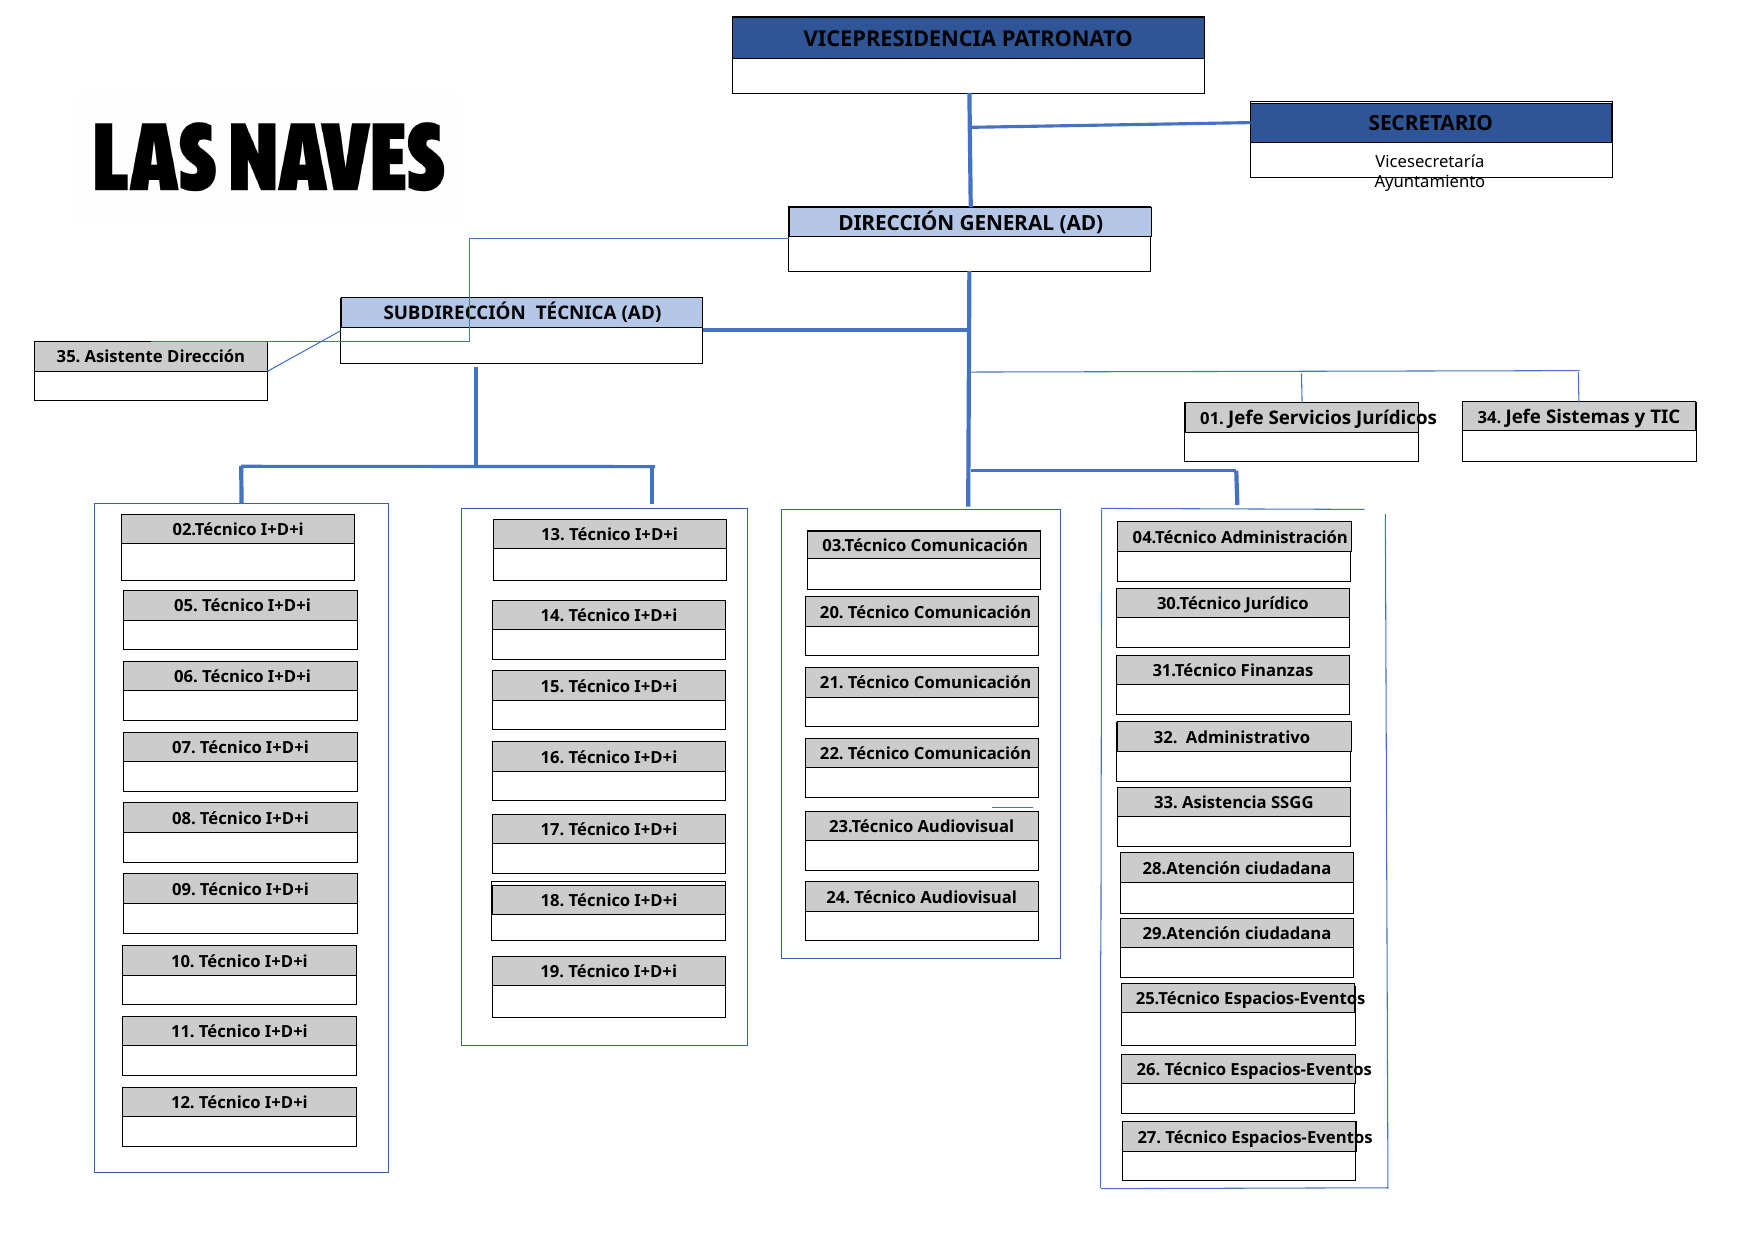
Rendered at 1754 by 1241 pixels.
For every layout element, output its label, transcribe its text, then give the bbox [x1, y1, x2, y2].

text_box 29.Atención ciudadana [1120, 918, 1354, 948]
text_box 35. Asistente Dirección [34, 341, 268, 372]
text_box 23.Técnico Audiovisual [805, 811, 1039, 841]
text_box 30.Técnico Jurídico [1116, 588, 1350, 618]
text_box 26. Técnico Espacios-Eventos [1121, 1054, 1356, 1084]
text_box 14. Técnico I+D+i [492, 600, 726, 630]
text_box 32. Administrativo [1117, 721, 1352, 752]
text_box [493, 549, 727, 581]
text_box 02.Técnico I+D+i [121, 514, 355, 544]
text_box 28.Atención ciudadana [1120, 852, 1354, 883]
text_box VICEPRESIDENCIA PATRONATO [732, 17, 1205, 59]
text_box 20. Técnico Comunicación [805, 596, 1039, 627]
text_box 13. Técnico I+D+i [493, 519, 727, 549]
text_box 19. Técnico I+D+i [492, 956, 726, 986]
text_box 04.Técnico Administración [1117, 521, 1352, 552]
text_box 21. Técnico Comunicación [805, 667, 1039, 698]
text_box SECRETARIO [1250, 103, 1612, 143]
text_box 06. Técnico I+D+i [123, 661, 358, 691]
text_box 16. Técnico I+D+i [492, 741, 726, 772]
text_box 18. Técnico I+D+i [492, 885, 726, 915]
text_box 25.Técnico Espacios-Eventos [1121, 983, 1355, 1013]
text_box 07. Técnico I+D+i [123, 732, 358, 762]
text_box 09. Técnico I+D+i [123, 873, 358, 904]
text_box 24. Técnico Audiovisual [805, 881, 1039, 912]
text_box Vicesecretaría Ayuntamiento [1304, 143, 1556, 199]
text_box [123, 904, 358, 934]
text_box 05. Técnico I+D+i [123, 590, 358, 621]
text_box 34. Jefe Sistemas y TIC [1462, 401, 1696, 431]
text_box 10. Técnico I+D+i [122, 945, 357, 976]
text_box 17. Técnico I+D+i [492, 814, 726, 844]
text_box 08. Técnico I+D+i [123, 802, 358, 833]
text_box 33. Asistencia SSGG [1118, 788, 1350, 817]
text_box 27. Técnico Espacios-Eventos [1123, 1122, 1355, 1152]
text_box [807, 559, 1041, 590]
text_box [1117, 552, 1351, 582]
text_box 11. Técnico I+D+i [122, 1016, 357, 1046]
text_box SUBDIRECCIÓN TÉCNICA (AD) [341, 297, 469, 328]
text_box 31.Técnico Finanzas [1116, 655, 1350, 685]
text_box [121, 544, 355, 581]
text_box SUBDIRECCIÓN TÉCNICA (AD) [470, 297, 703, 328]
text_box 03.Técnico Comunicación [807, 531, 1041, 559]
text_box 01. Jefe Servicios Jurídicos [1185, 402, 1419, 433]
picture [74, 93, 461, 220]
text_box 15. Técnico I+D+i [492, 670, 726, 701]
text_box DIRECCIÓN GENERAL (AD) [789, 207, 1152, 237]
text_box 22. Técnico Comunicación [805, 738, 1039, 768]
text_box [123, 621, 358, 650]
text_box 12. Técnico I+D+i [122, 1087, 357, 1117]
